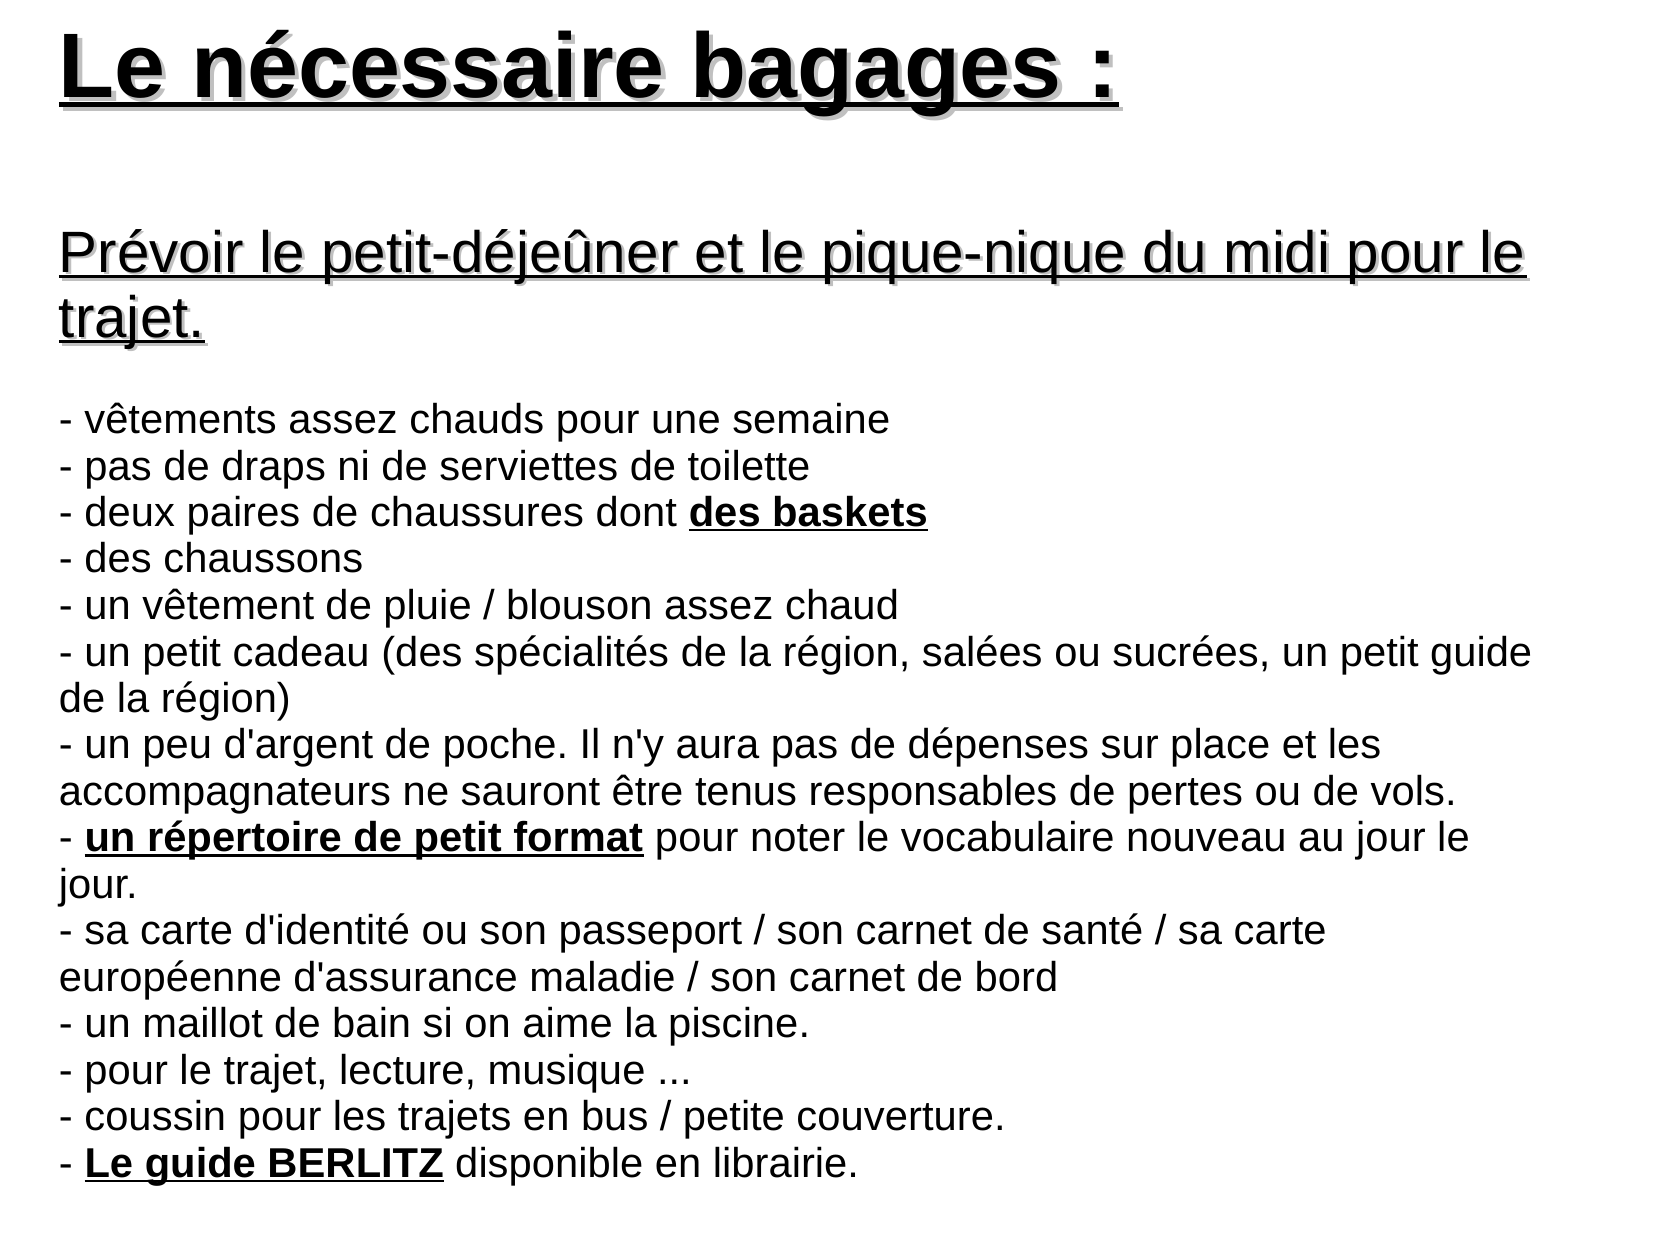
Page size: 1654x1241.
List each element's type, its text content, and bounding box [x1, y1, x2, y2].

title Le nécessaire bagages : Prévoir le petit-déjeûner et le pique-nique du midi pour le trajet. - vêtements assez chauds pour une semaine - pas de draps ni de serviettes de toilette - deux paires de chaussures dont des baskets - des chaussons - un vêtement de pluie / blouson assez chaud - un petit cadeau (des spécialités de la région, salées ou sucrées, un petit guide de la région) - un peu d'argent de poche. Il n'y aura pas de dépenses sur place et les accompagnateurs ne sauront être tenus responsables de pertes ou de vols. - un répertoire de petit format pour noter le vocabulaire nouveau au jour le jour. - sa carte d'identité ou son passeport / son carnet de santé / sa carte européenne d'assurance maladie / son carnet de bord - un maillot de bain si on aime la piscine. - pour le trajet, lecture, musique ... - coussin pour les trajets en bus / petite couverture. - Le guide BERLITZ disponible en librairie. [59, 10, 1548, 1241]
